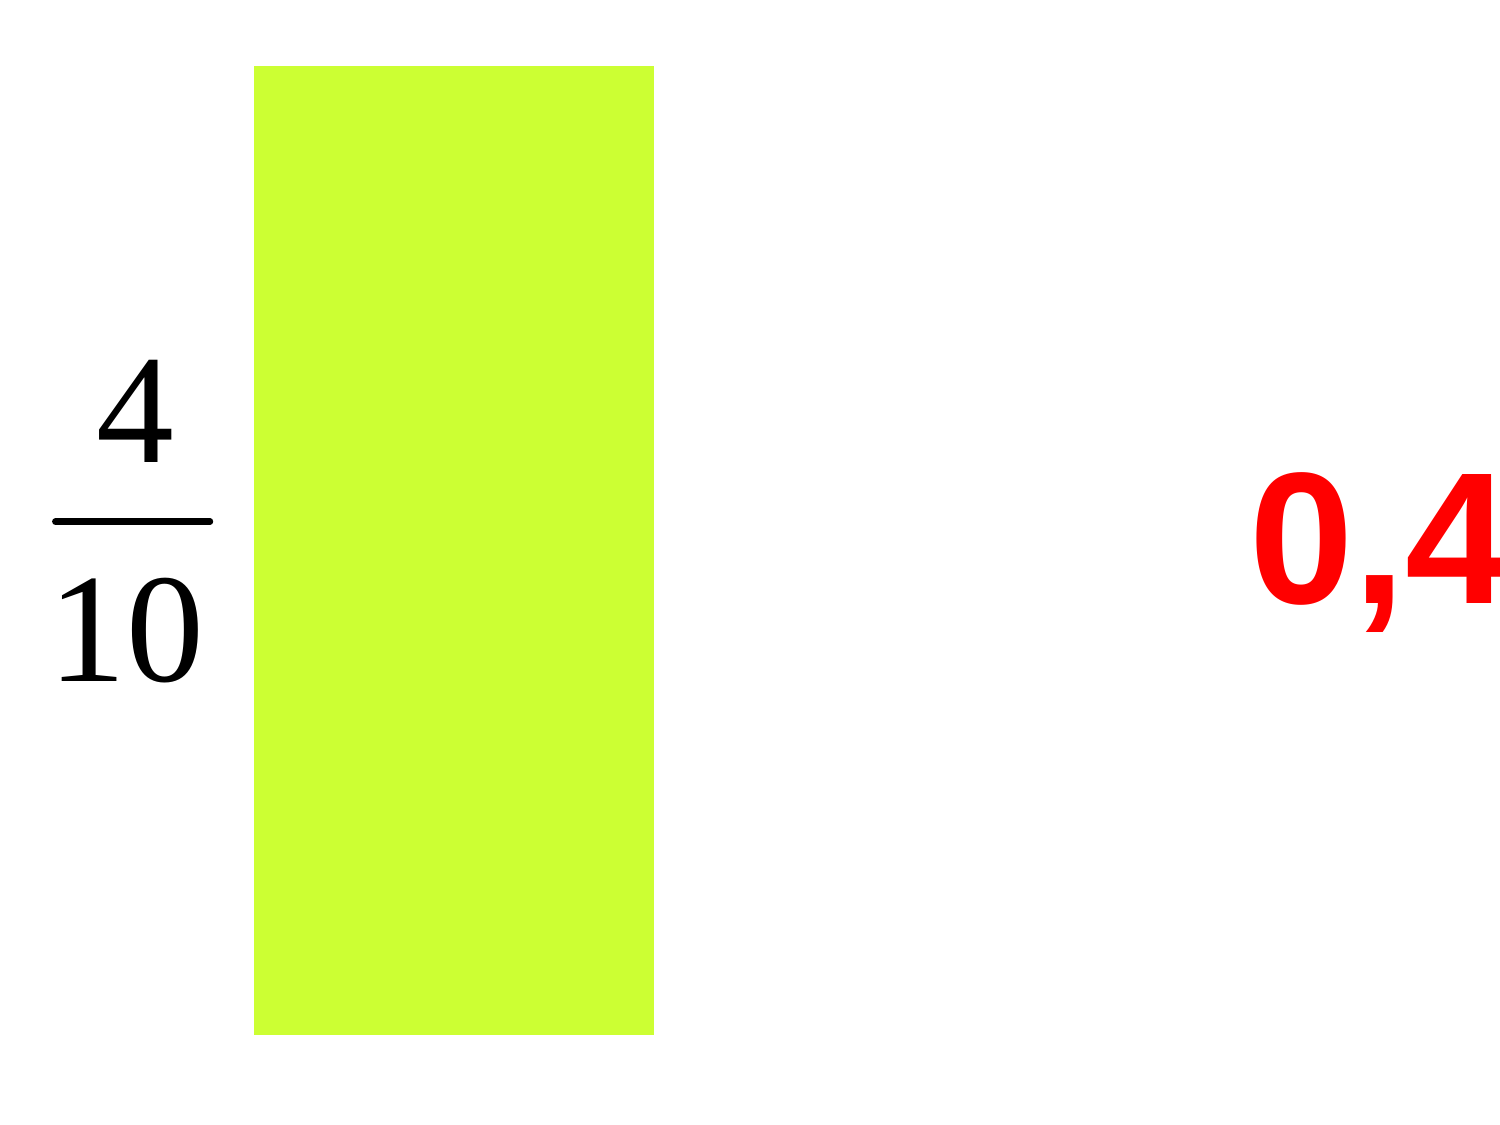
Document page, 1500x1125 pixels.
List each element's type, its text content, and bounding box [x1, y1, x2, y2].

table_header [254, 66, 354, 1035]
table_header [354, 66, 454, 1035]
table_header [654, 66, 754, 1035]
text_box 0,4 [1234, 408, 1500, 650]
table_header [954, 66, 1054, 1035]
table_header [854, 66, 954, 1035]
table_header [1154, 66, 1254, 1035]
table_header [454, 66, 554, 1035]
table_header [554, 66, 654, 1035]
text_box 0,4 [1429, 499, 1467, 558]
table_header [754, 66, 854, 1035]
chart [29, 314, 237, 716]
table_header [1054, 66, 1154, 1035]
